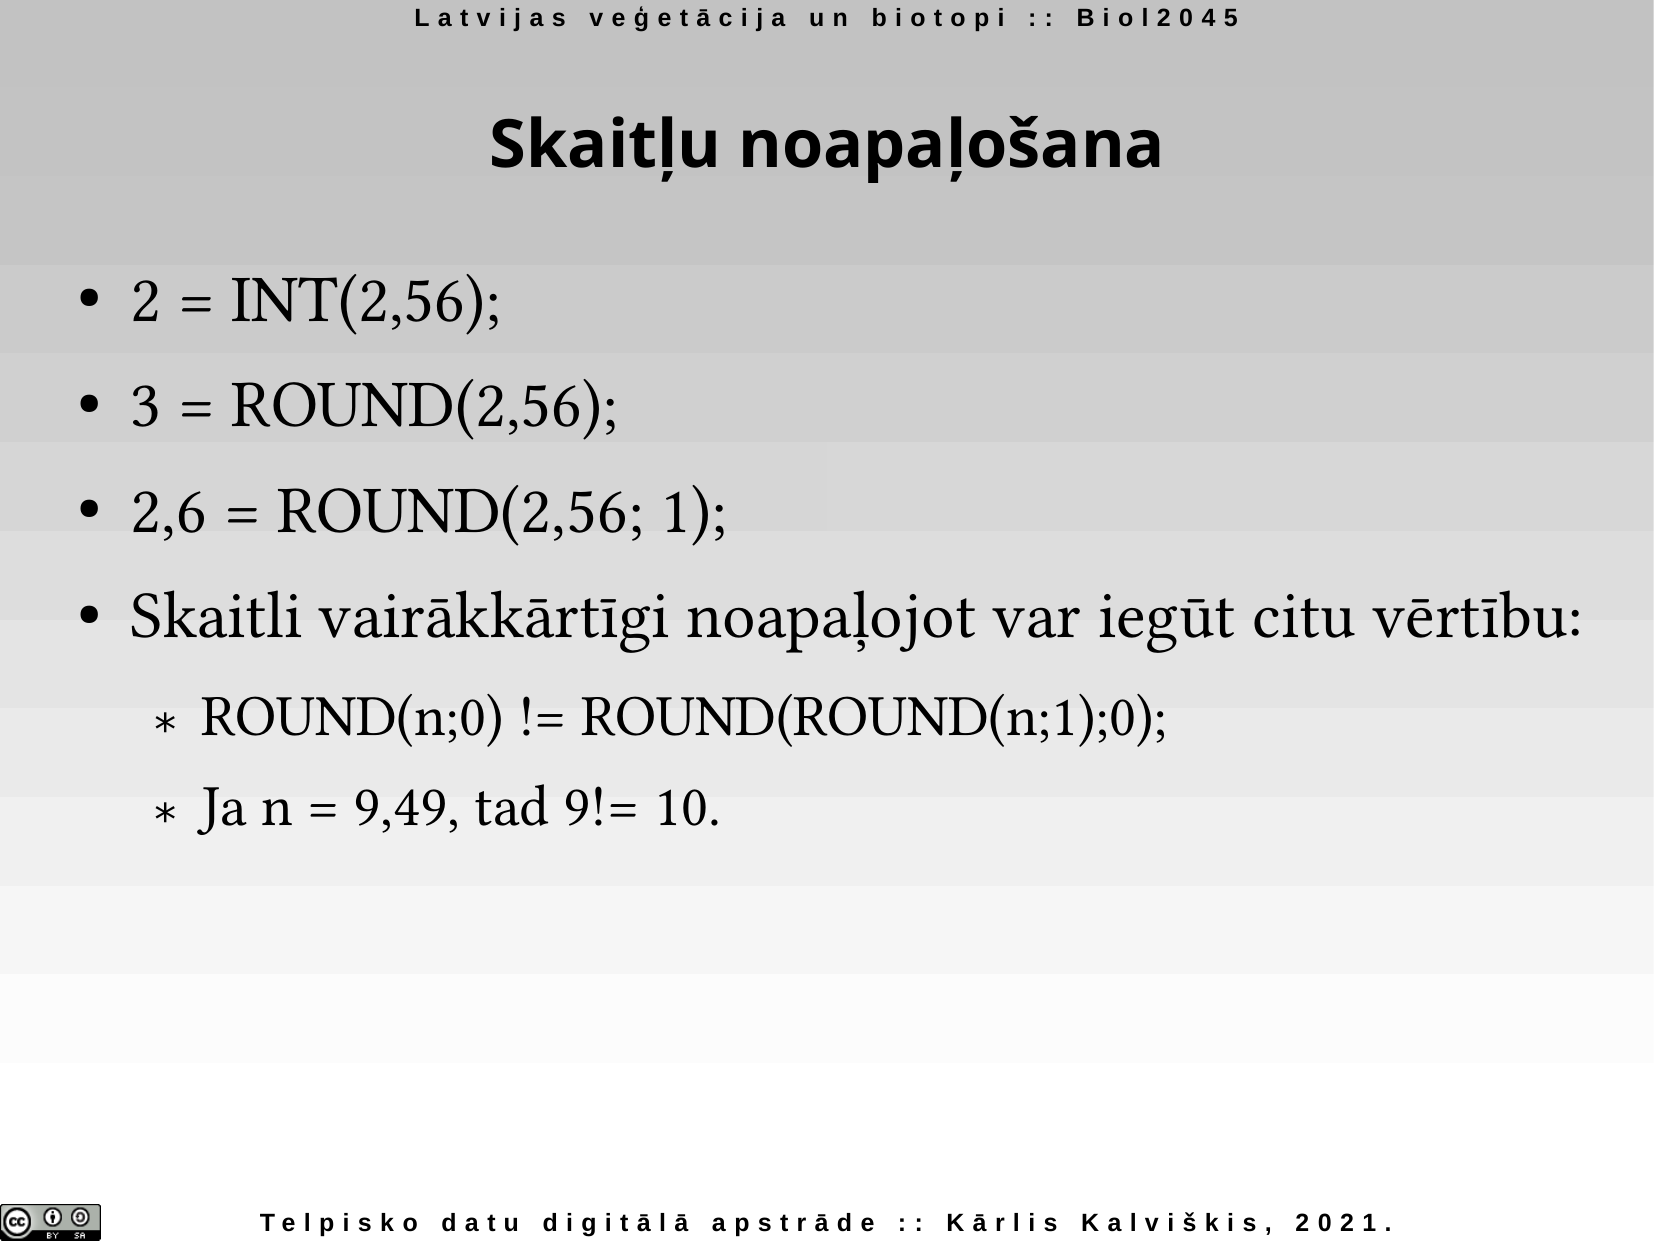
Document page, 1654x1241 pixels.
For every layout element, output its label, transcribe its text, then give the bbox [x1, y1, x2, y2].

list 2 = INT(2,56); 3 = ROUND(2,56); 2,6 = ROUND(2,56; 1); Skaitli vairākkārtīgi noapaļojot var iegūt citu vērtību: ROUND(n;0) != ROUND(ROUND(n;1);0); Ja n = 9,49, tad 9!= 10. [59, 261, 1596, 981]
picture [0, 0, 1654, 1241]
title Skaitļu noapaļošana [59, 37, 1596, 246]
